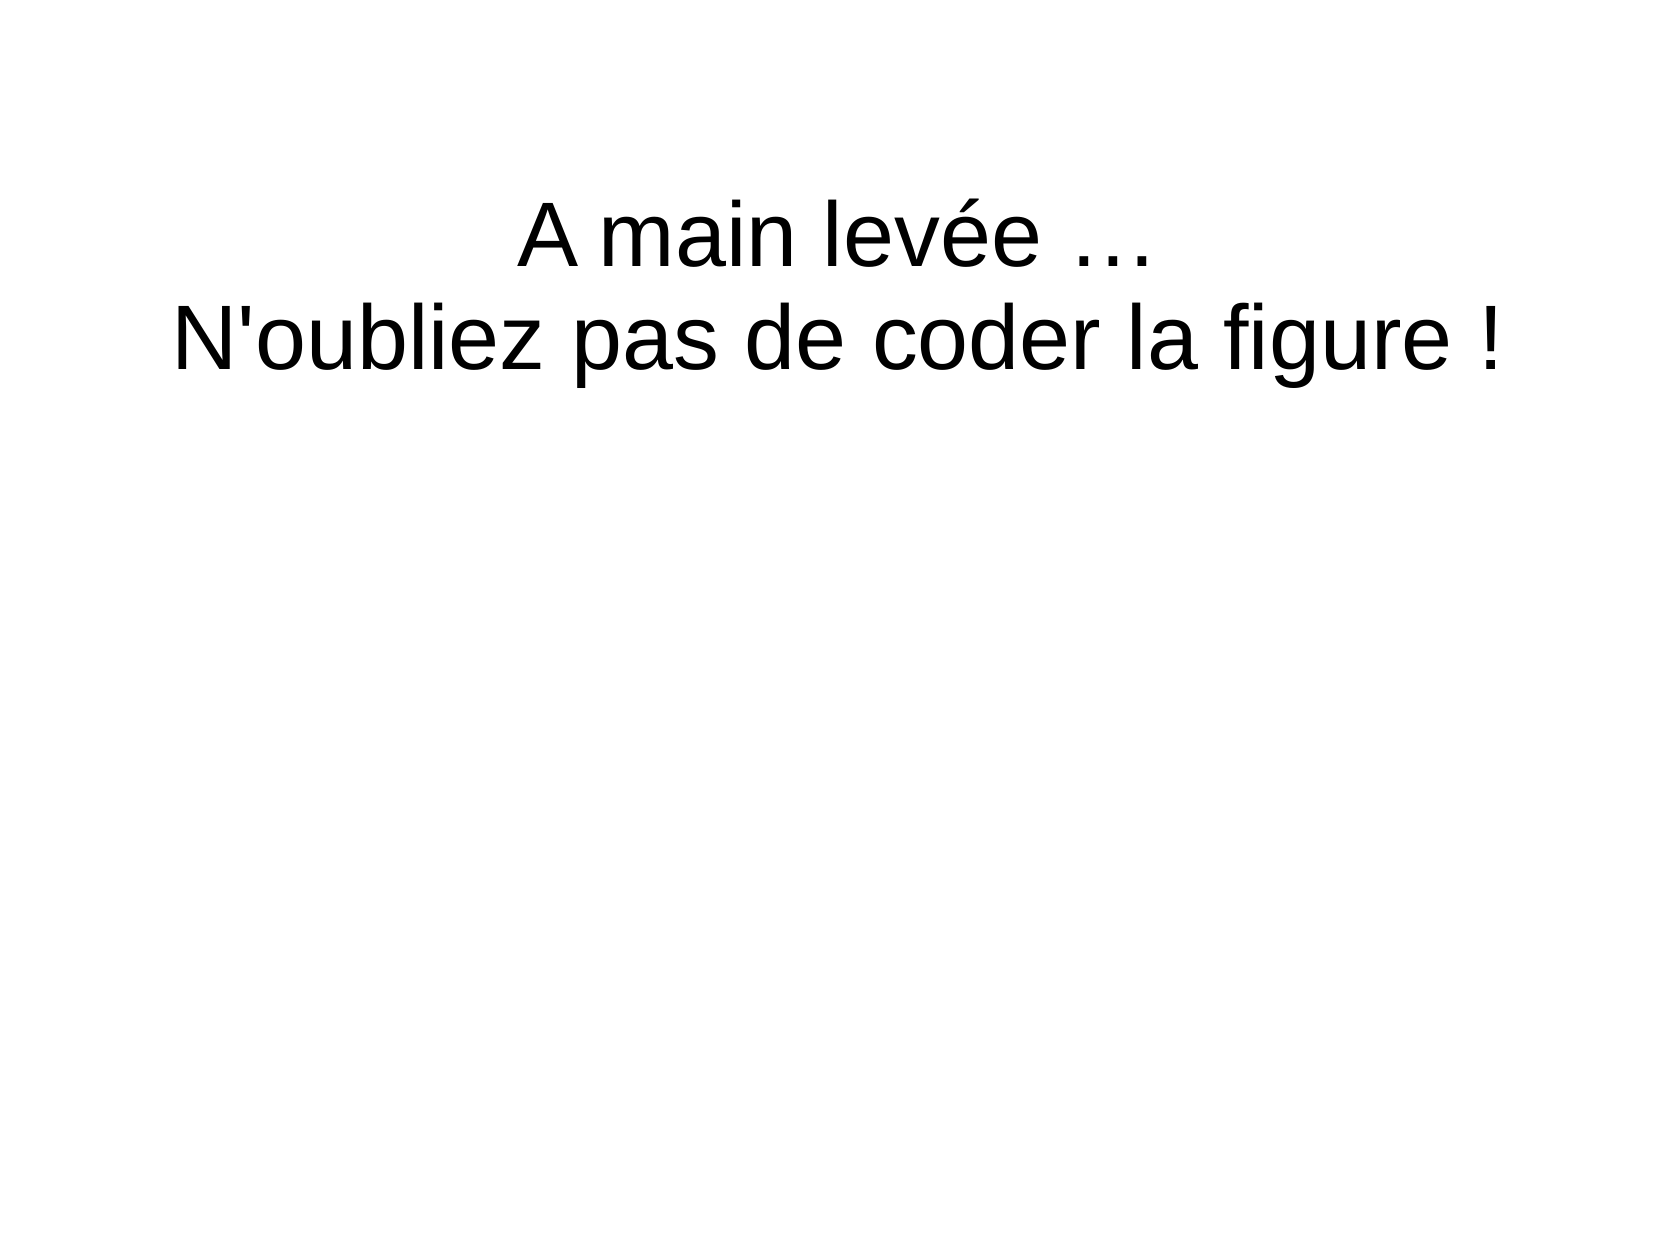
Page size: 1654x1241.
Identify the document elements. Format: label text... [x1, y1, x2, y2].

title A main levée … N'oubliez pas de coder la figure ! [94, 182, 1583, 390]
